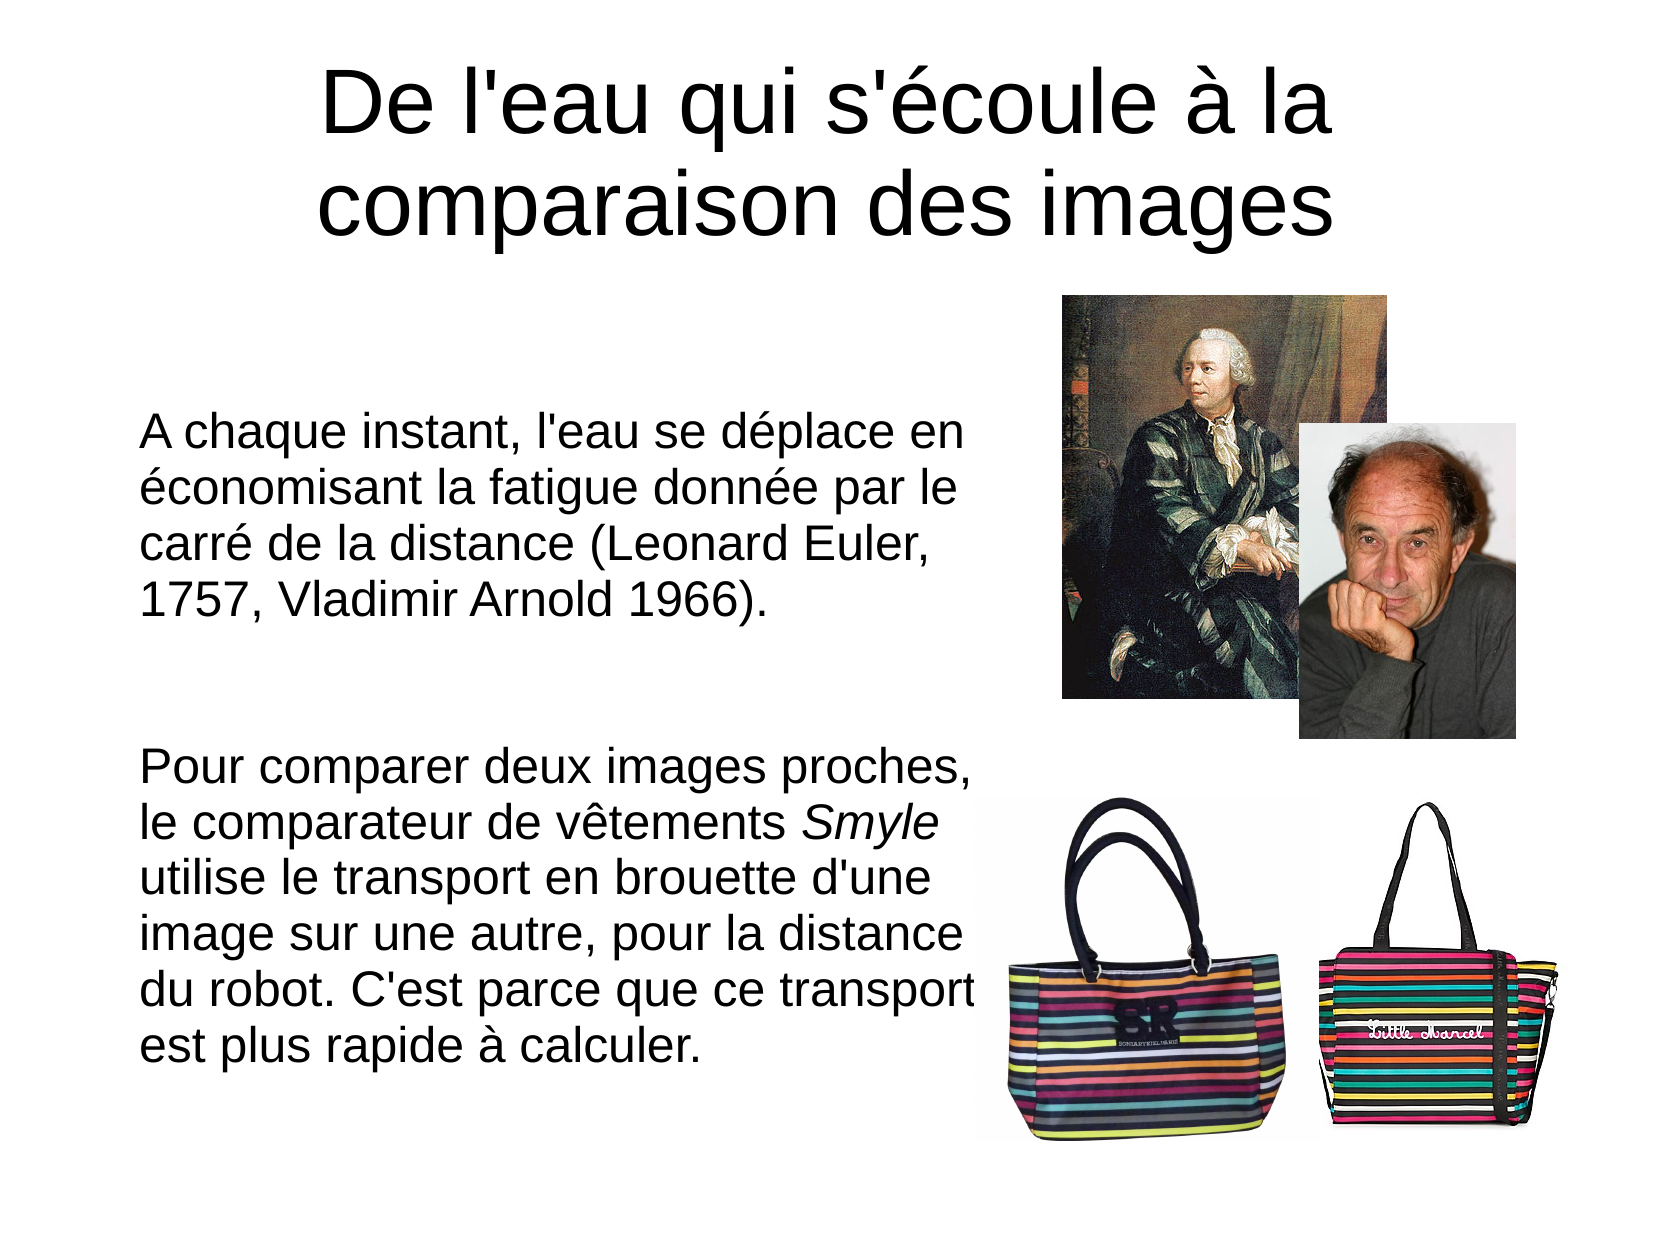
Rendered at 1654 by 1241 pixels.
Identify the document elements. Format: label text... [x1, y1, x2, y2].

subtitle [76, 295, 945, 1114]
title De l'eau qui s'écoule à la comparaison des images [82, 49, 1571, 257]
text_box A chaque instant, l'eau se déplace en économisant la fatigue donnée par le carré de la distance (Leonard Euler, 1757, Vladimir Arnold 1966). Pour comparer deux images proches, le comparateur de vêtements Smyle utilise le transport en brouette d'une image sur une autre, pour la distance du robot. C'est parce que ce transport est plus rapide à calculer. [139, 354, 1004, 1123]
picture [974, 797, 1595, 1141]
picture [1062, 295, 1516, 739]
